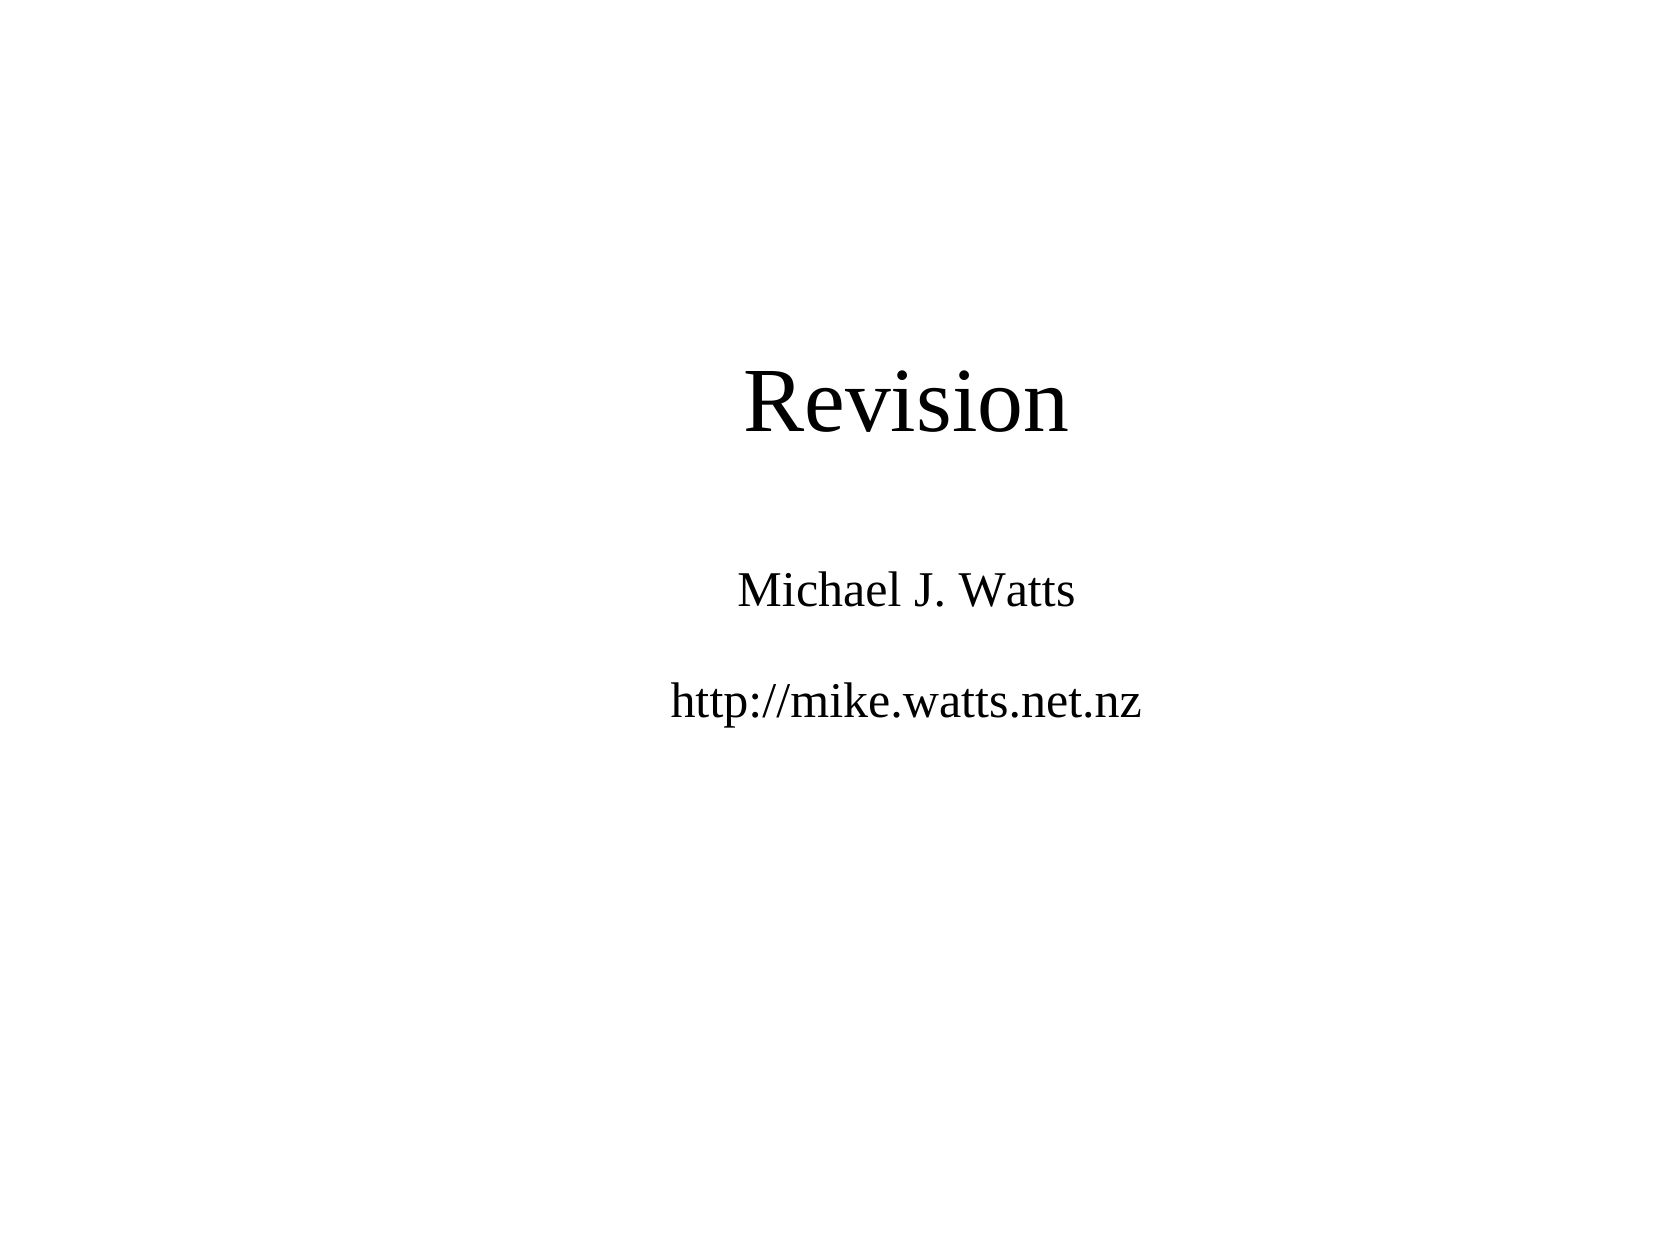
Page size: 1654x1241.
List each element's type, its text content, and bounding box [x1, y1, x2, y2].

text_box Revision Michael J. Watts http://mike.watts.net.nz [380, 349, 1433, 962]
